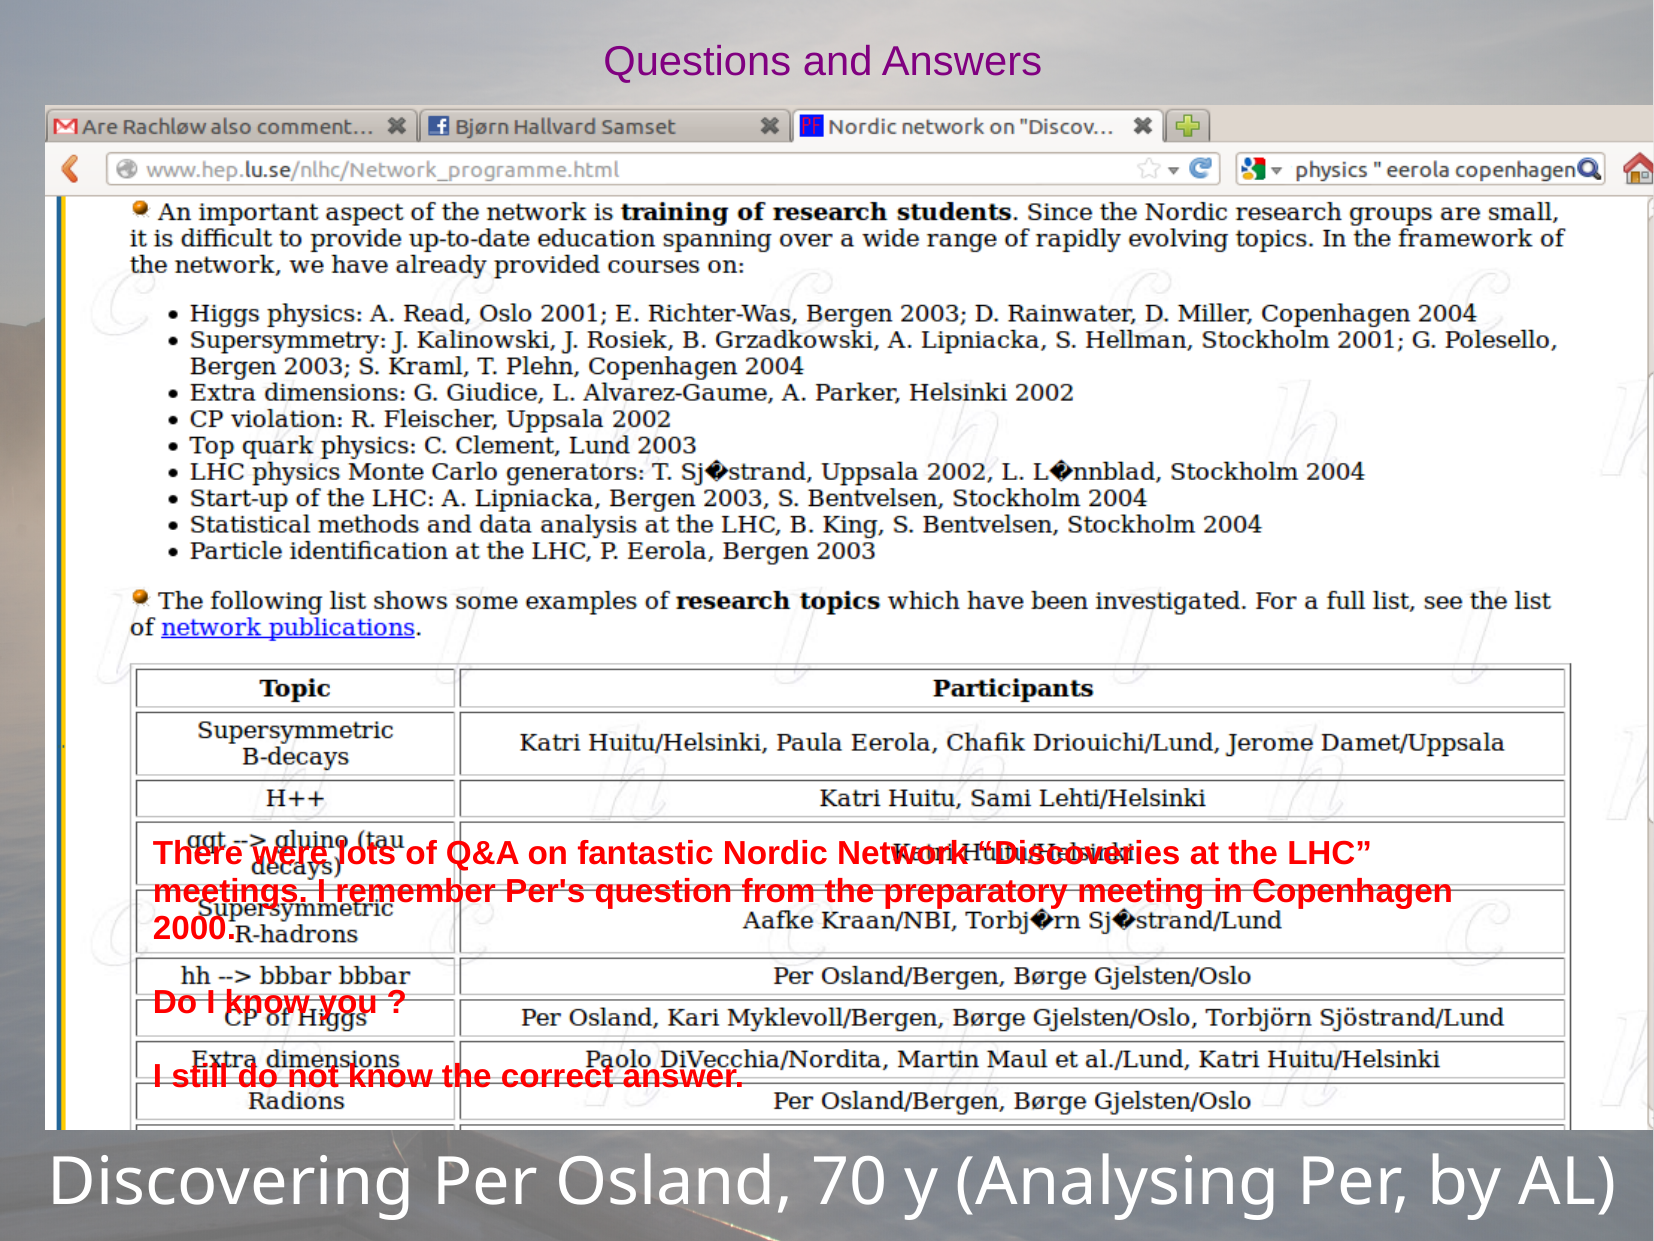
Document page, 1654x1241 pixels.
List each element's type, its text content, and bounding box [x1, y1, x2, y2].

picture [45, 105, 1654, 1130]
text_box Questions and Answers [588, 30, 1058, 92]
text_box There were lots of Q&A on fantastic Nordic Network “Discoveries at the LHC” meetings. I remember Per's question from the preparatory meeting in Copenhagen 2000. Do I know you ? I still do not know the correct answer. [138, 827, 1553, 1102]
